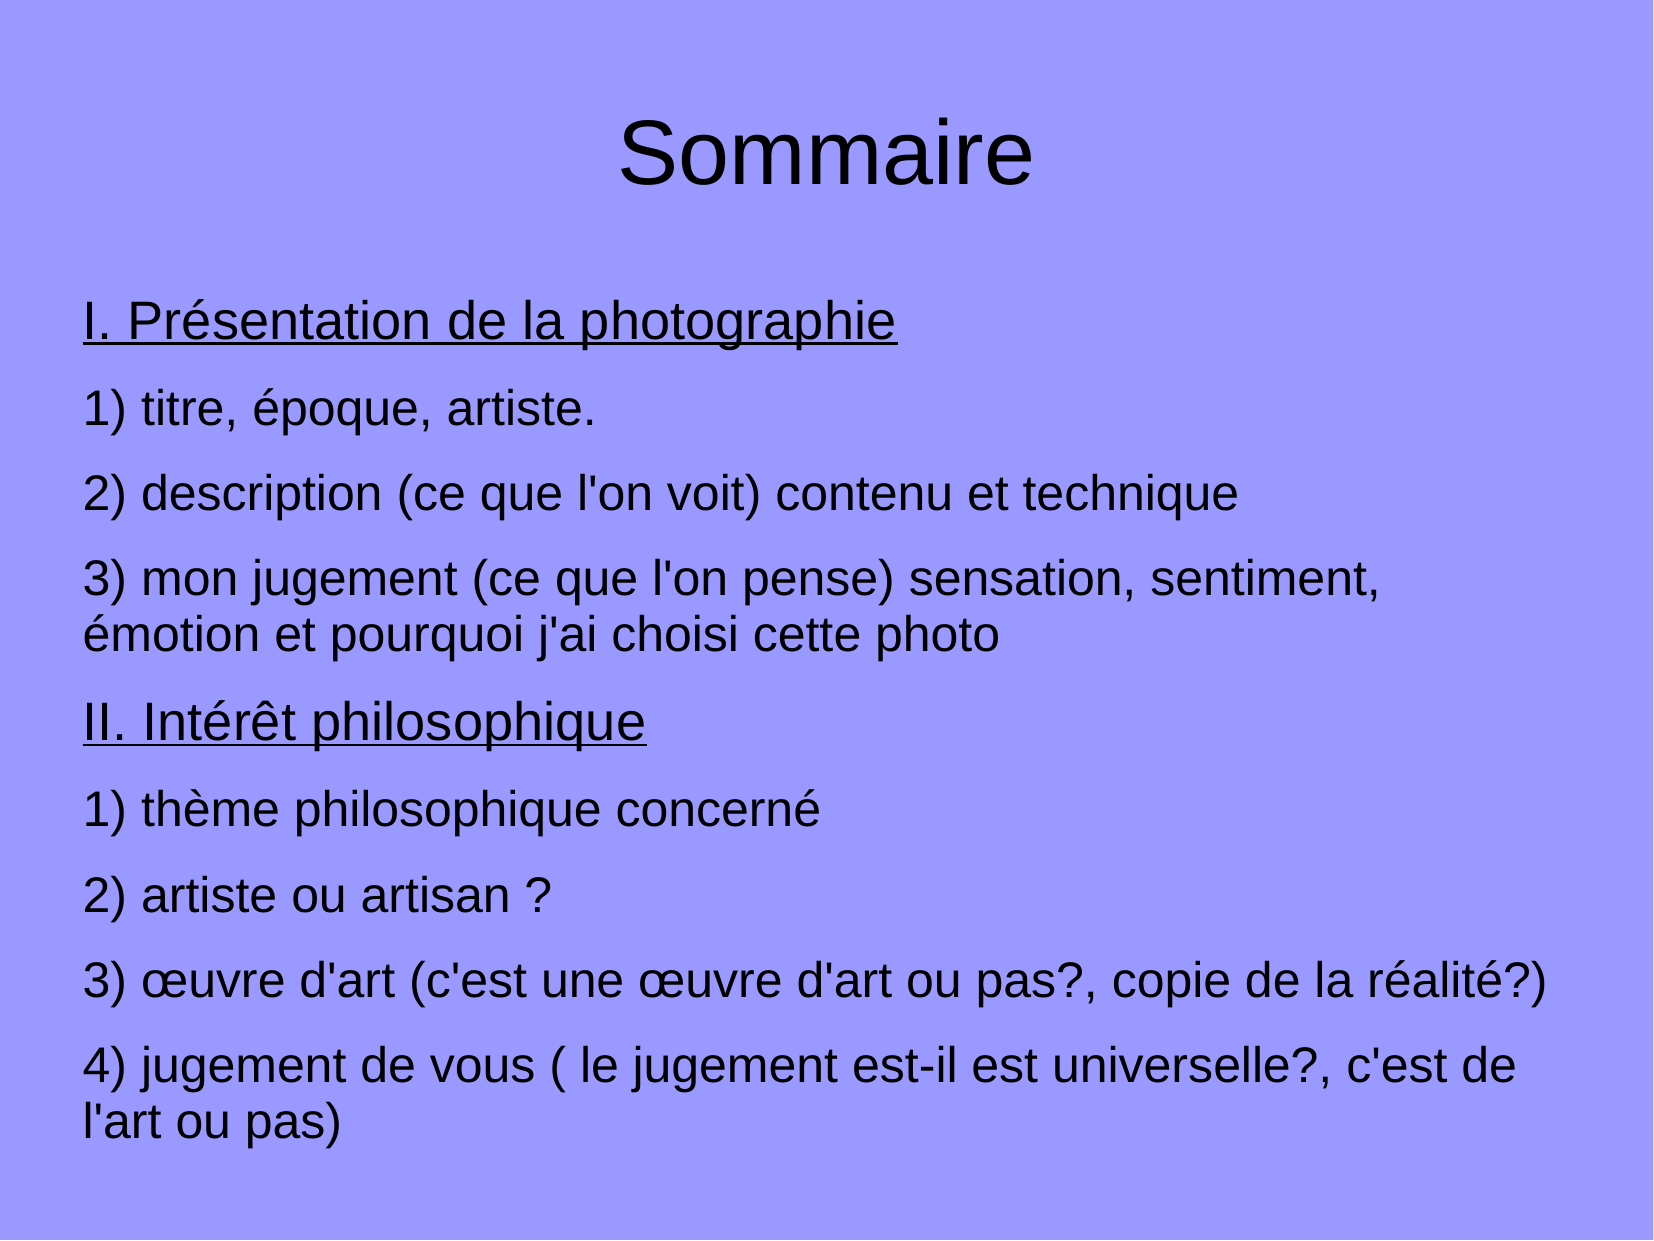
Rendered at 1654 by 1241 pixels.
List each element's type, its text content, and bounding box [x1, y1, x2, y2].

title Sommaire [82, 49, 1571, 257]
list I. Présentation de la photographie 1) titre, époque, artiste. 2) description (ce que l'on voit) contenu et technique 3) mon jugement (ce que l'on pense) sensation, sentiment, émotion et pourquoi j'ai choisi cette photo II. Intérêt philosophique 1) thème philosophique concerné 2) artiste ou artisan ? 3) œuvre d'art (c'est une œuvre d'art ou pas?, copie de la réalité?) 4) jugement de vous ( le jugement est-il est universelle?, c'est de l'art ou pas) [82, 290, 1571, 1149]
